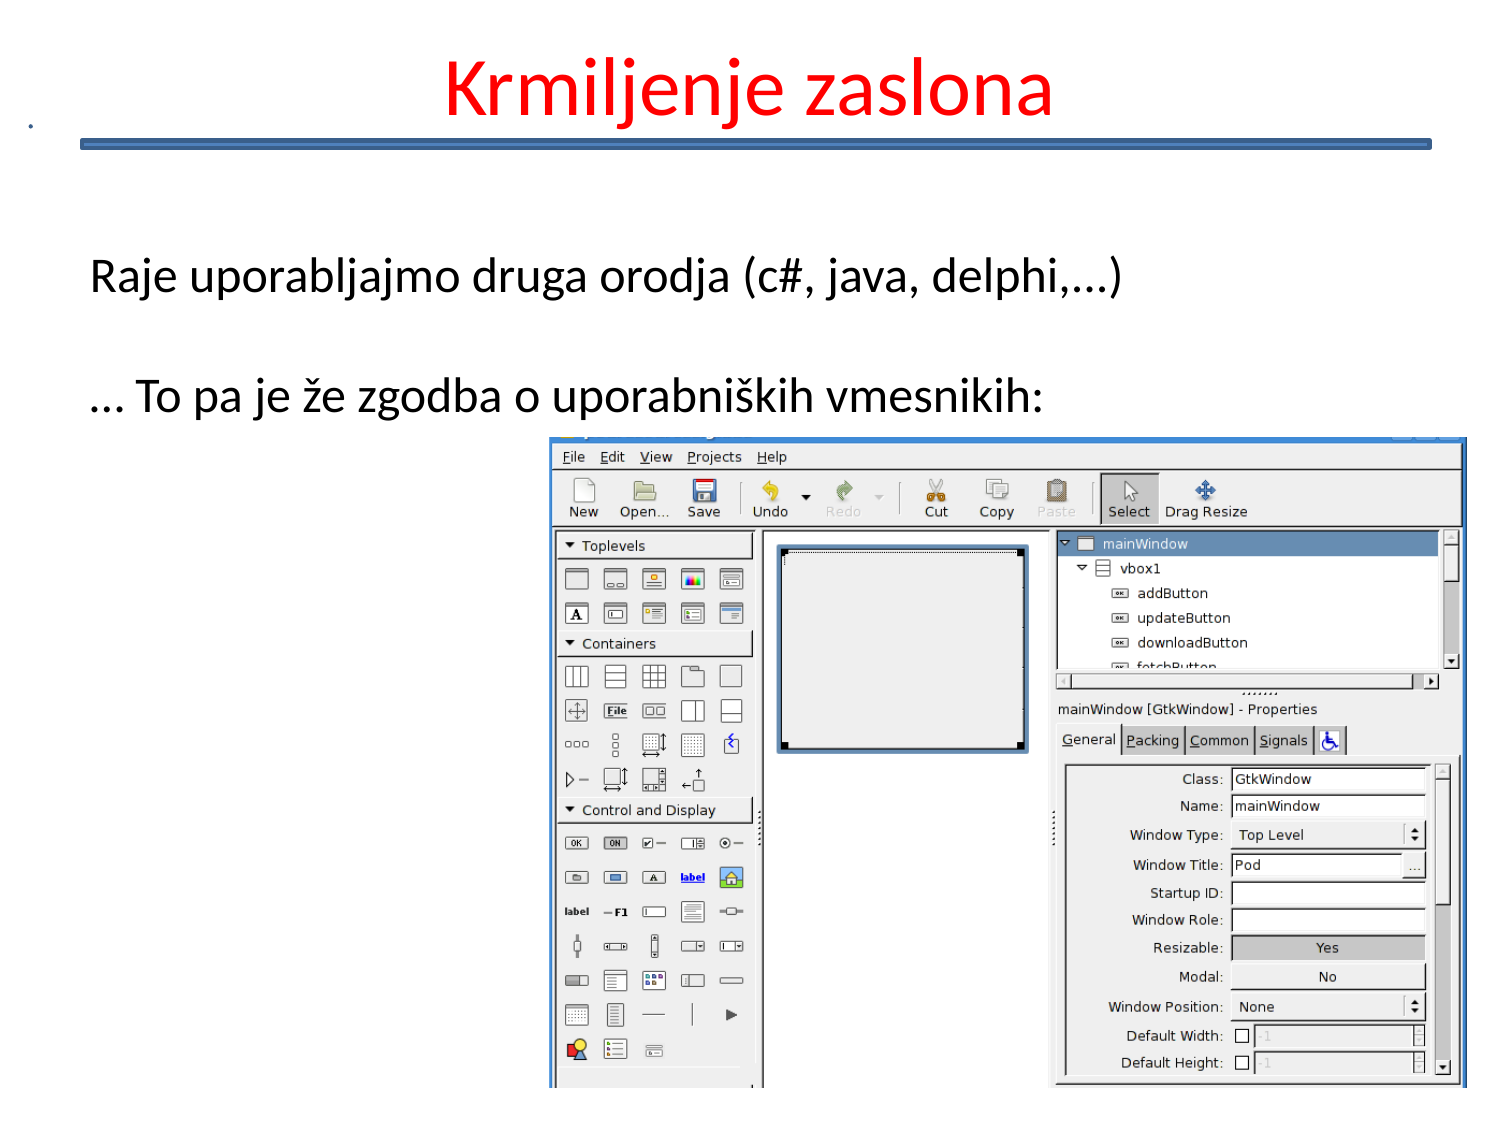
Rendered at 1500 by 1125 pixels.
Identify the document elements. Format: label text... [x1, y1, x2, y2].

text_box Raje uporabljajmo druga orodja (c#, java, delphi,...) … To pa je že zgodba o uporabniških vmesnikih: [74, 174, 1149, 430]
picture [549, 437, 1467, 1088]
title Krmiljenje zaslona [75, 23, 1425, 141]
